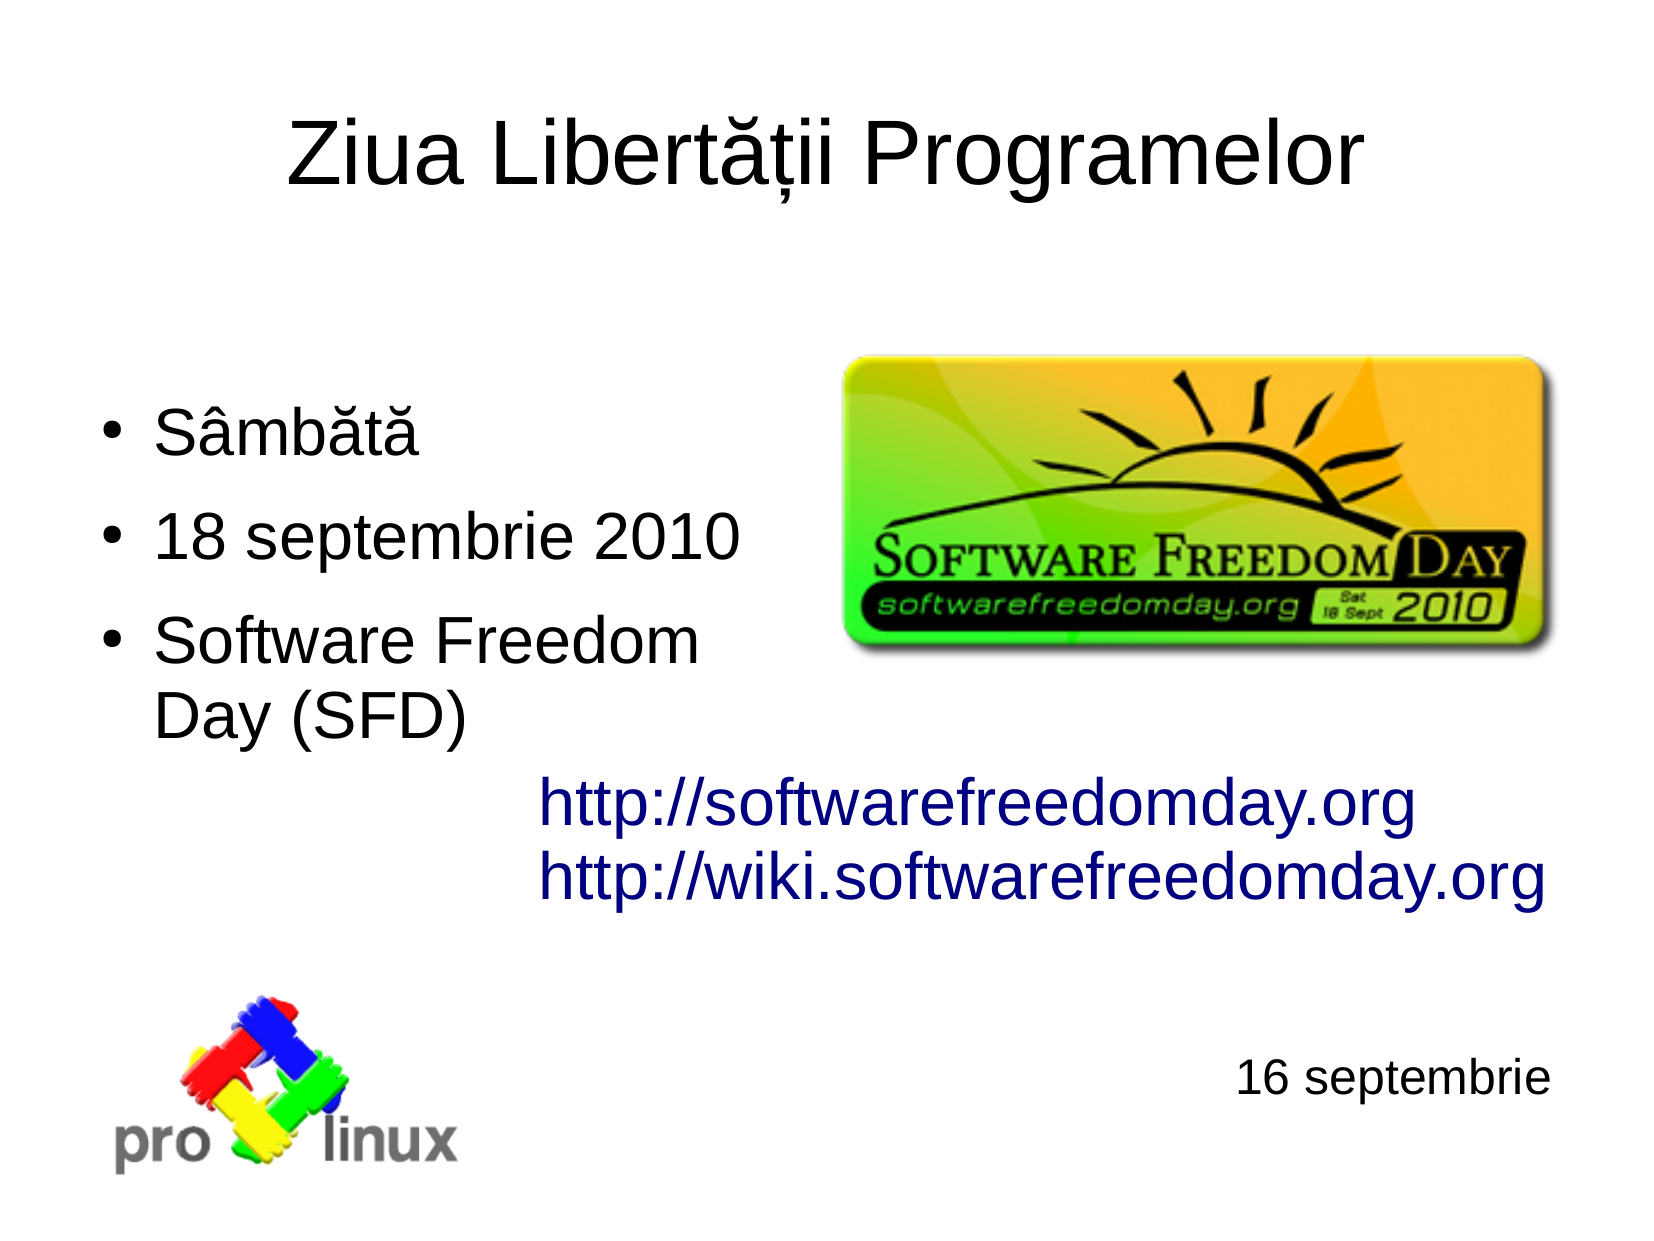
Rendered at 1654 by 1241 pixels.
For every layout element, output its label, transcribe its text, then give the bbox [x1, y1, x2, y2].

text_box http://softwarefreedomday.org http://wiki.softwarefreedomday.org [500, 757, 1563, 939]
title Ziua Libertății Programelor [82, 49, 1571, 257]
picture [838, 351, 1565, 666]
text_box 16 septembrie [1220, 1041, 1564, 1119]
picture [53, 991, 523, 1180]
list Sâmbătă 18 septembrie 2010 Software Freedom Day (SFD) [82, 290, 809, 1109]
